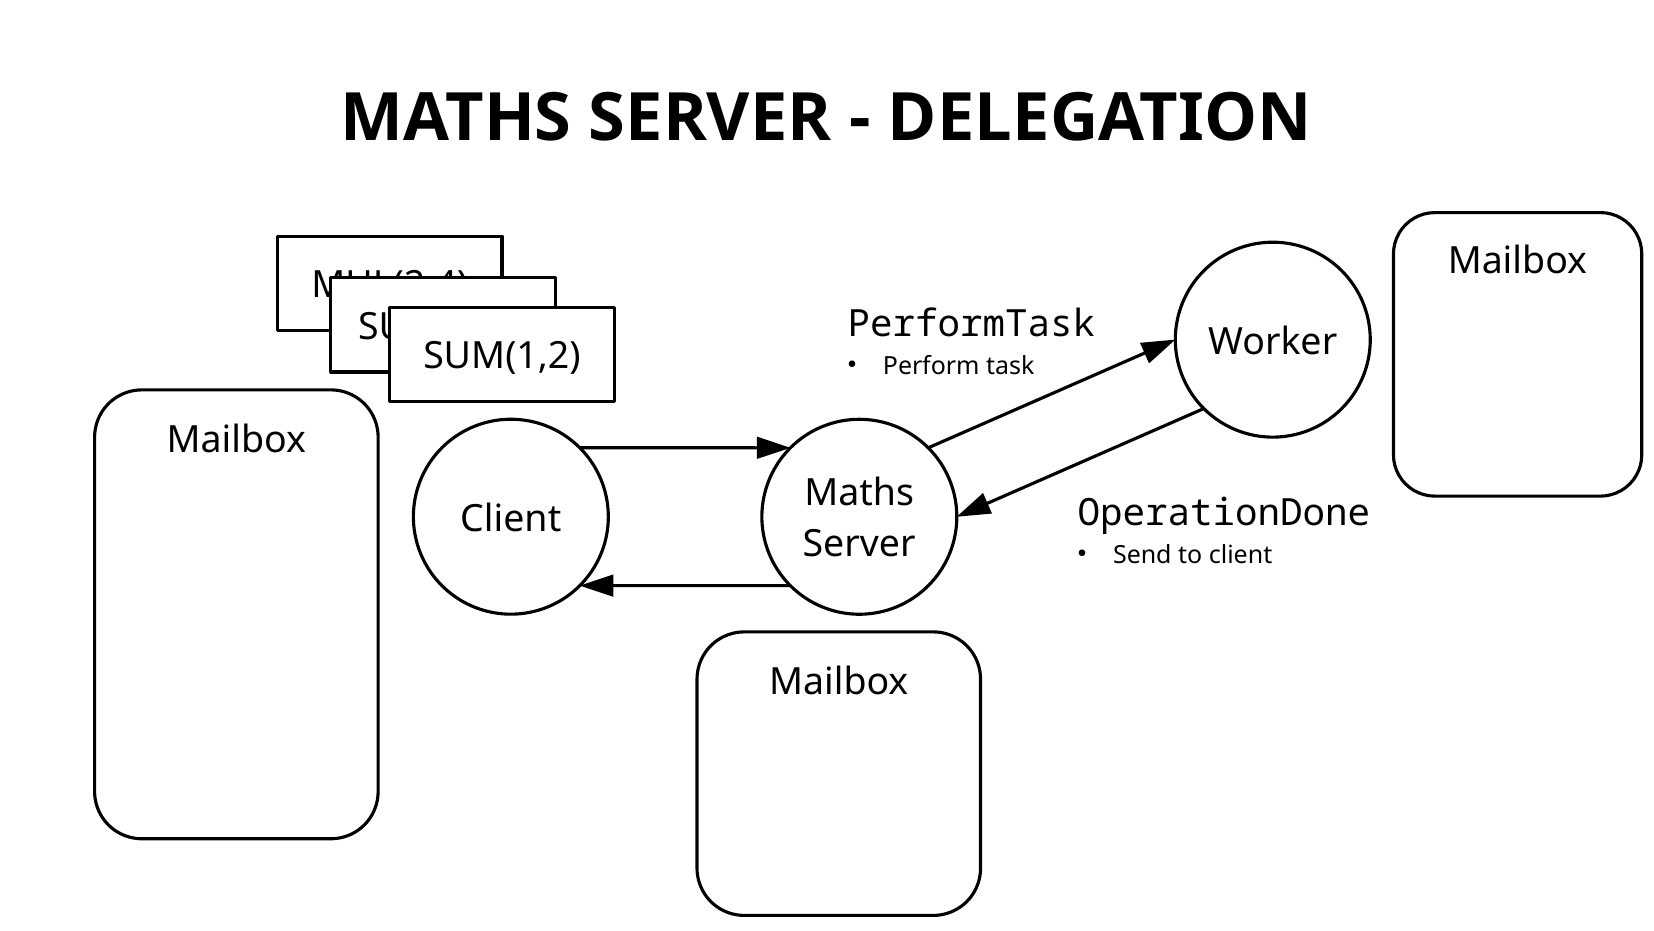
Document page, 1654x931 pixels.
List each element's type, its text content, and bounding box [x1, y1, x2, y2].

text_box MUL(2,4) [277, 236, 502, 331]
text_box SUB(0,23) [330, 277, 556, 373]
text_box Worker [1189, 242, 1371, 438]
title MATHS SERVER - DELEGATION [82, 36, 1571, 193]
text_box Maths Server [761, 419, 957, 615]
text_box PerformTask Perform task [797, 289, 1193, 390]
text_box SUM(1,2) [389, 307, 615, 402]
text_box Mailbox [1393, 212, 1642, 497]
text_box OperationDone Send to client [1027, 478, 1424, 579]
text_box Mailbox [94, 389, 379, 839]
text_box Client [413, 419, 609, 615]
text_box Mailbox [697, 631, 981, 916]
